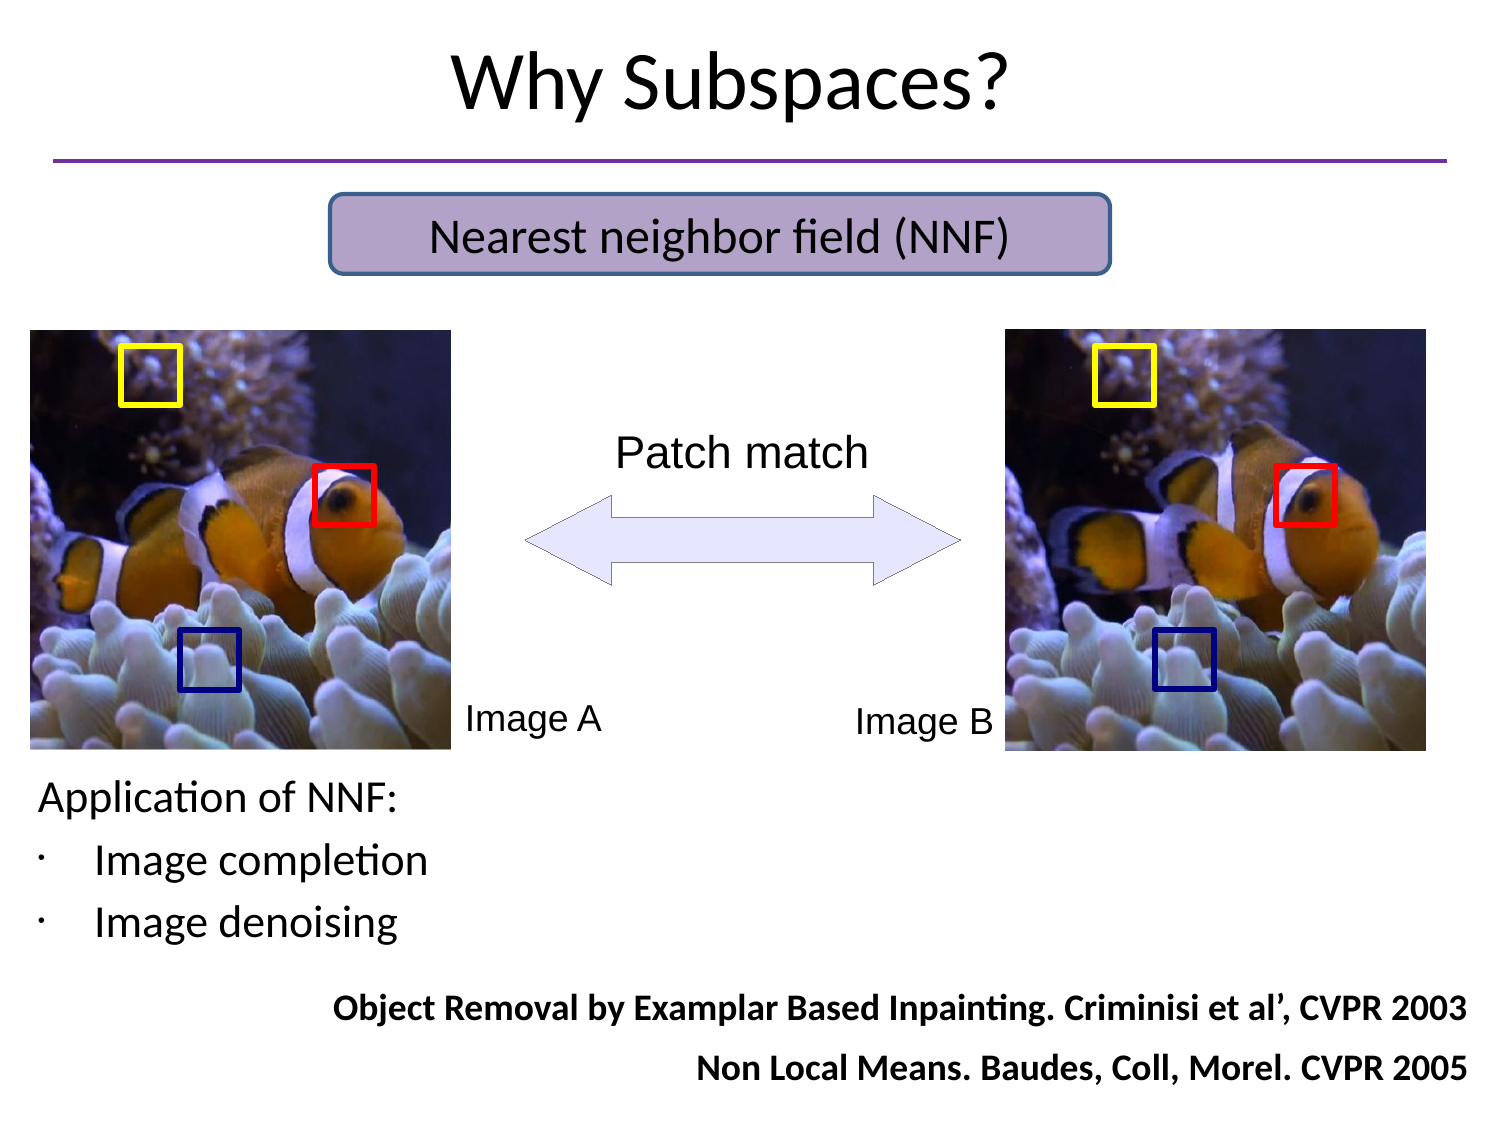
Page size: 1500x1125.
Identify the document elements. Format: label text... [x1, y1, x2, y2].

text_box Object Removal by Examplar Based Inpainting. Criminisi et al’, CVPR 2003 [309, 975, 1484, 1036]
text_box Image A [450, 690, 631, 747]
text_box Patch match [600, 420, 901, 486]
picture [30, 329, 451, 751]
text_box Image B [840, 693, 1036, 751]
text_box Application of NNF: Image completion Image denoising [23, 765, 1395, 961]
text_box Non Local Means. Baudes, Coll, Morel. CVPR 2005 [681, 1035, 1485, 1095]
title Why Subspaces? [75, 19, 1425, 159]
text_box [525, 495, 961, 586]
picture [1005, 329, 1426, 751]
text_box Nearest neighbor field (NNF) [330, 194, 1111, 274]
